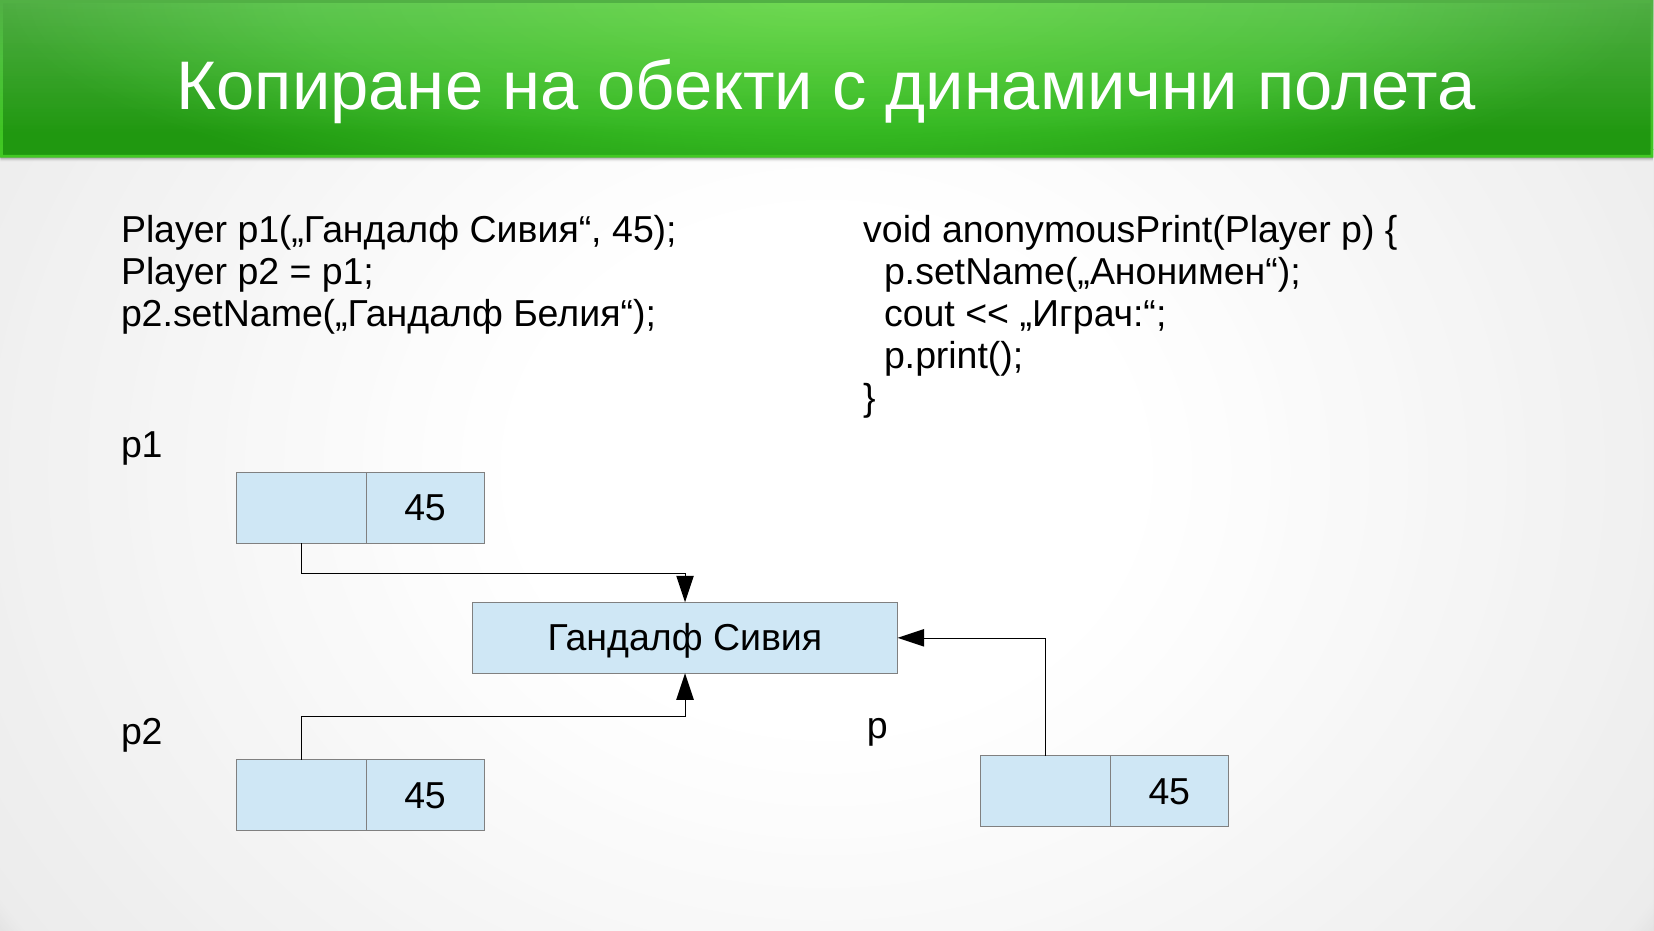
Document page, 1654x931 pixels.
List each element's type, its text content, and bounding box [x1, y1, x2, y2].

text_box [236, 472, 366, 544]
text_box p2 [106, 702, 178, 760]
text_box p [852, 696, 903, 754]
text_box p1 [106, 415, 178, 473]
text_box Гандалф Сивия [472, 602, 898, 674]
text_box 45 [366, 472, 485, 544]
title Копиране на обекти с динамични полета [82, 37, 1571, 135]
text_box Player p1(„Гандалф Сивия“, 45); Player p2 = p1; p2.setName(„Гандалф Белия“); [106, 200, 820, 384]
text_box void anonymousPrint(Player p) { p.setName(„Анонимен“); cout << „Играч:“; p.print(); } [848, 200, 1595, 426]
text_box [236, 759, 366, 831]
text_box 45 [366, 759, 485, 831]
text_box 45 [1110, 755, 1229, 827]
text_box [980, 755, 1110, 827]
